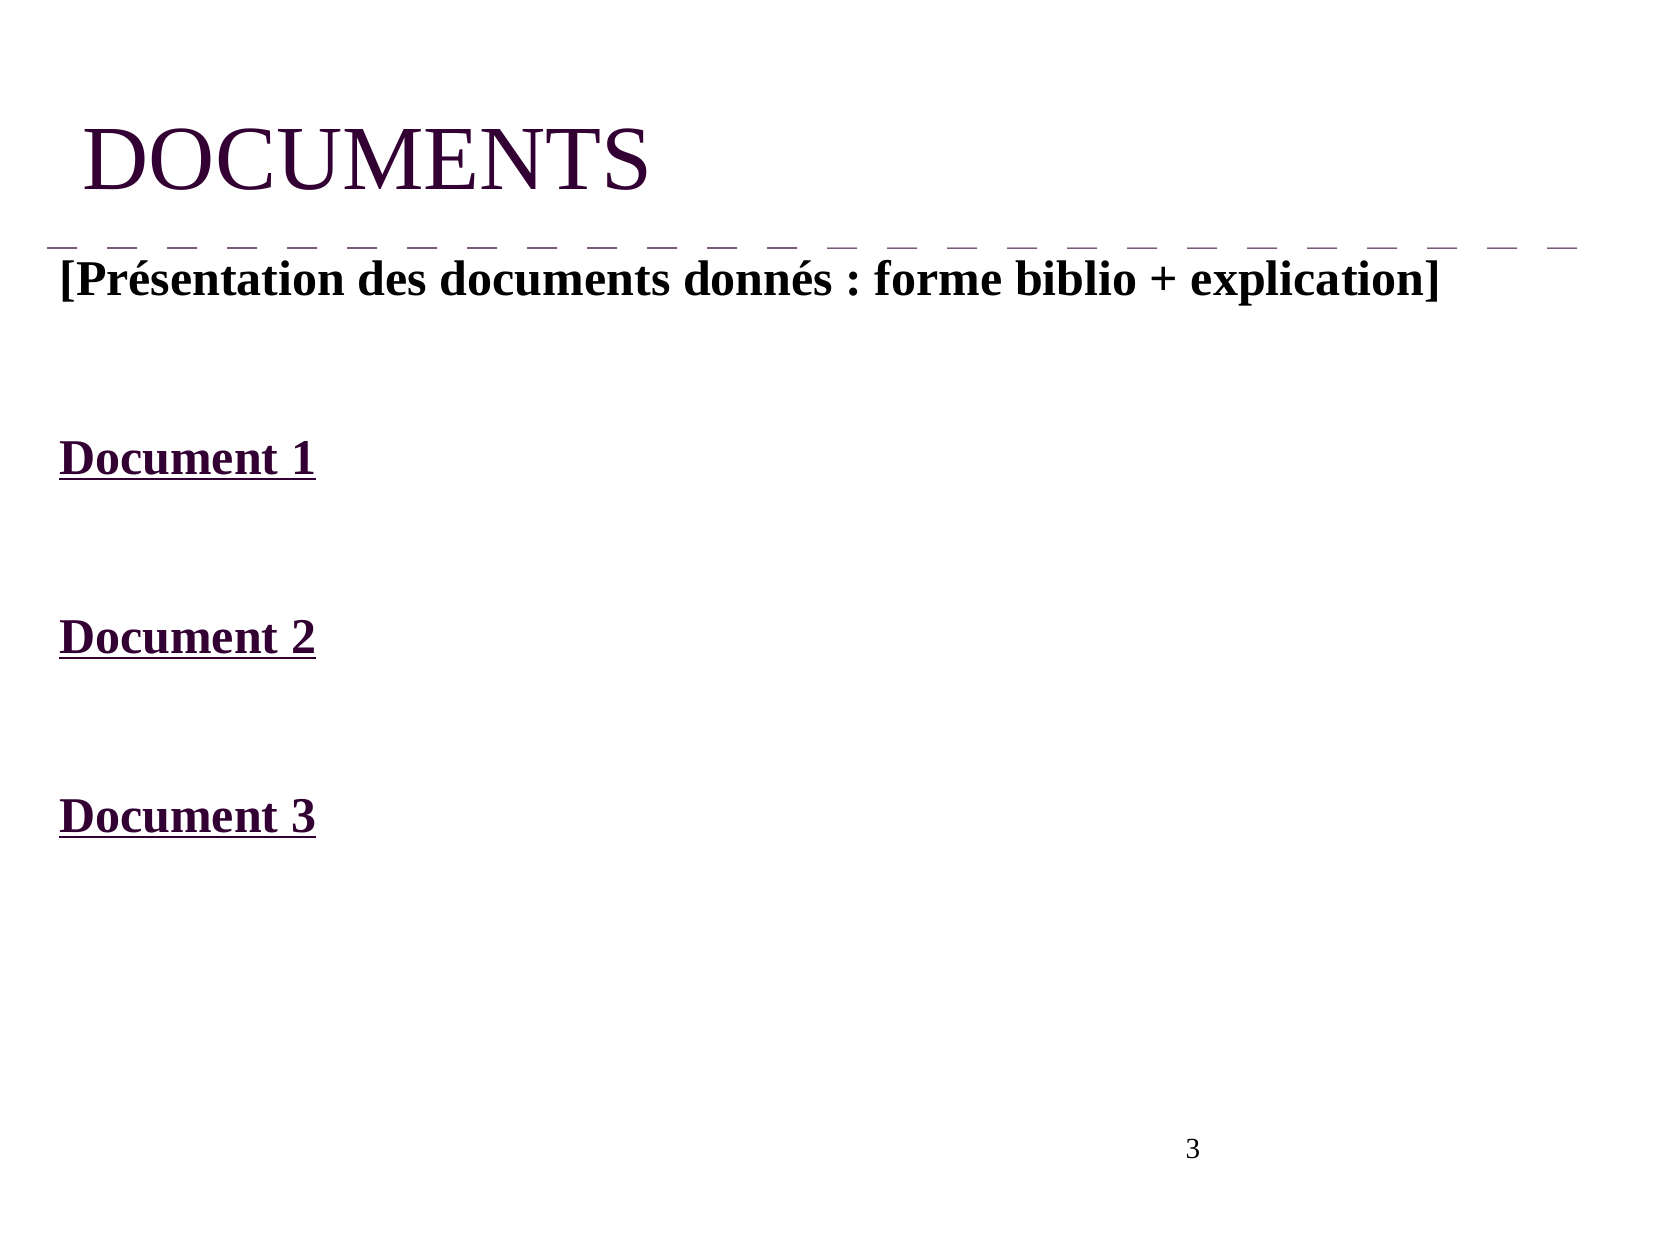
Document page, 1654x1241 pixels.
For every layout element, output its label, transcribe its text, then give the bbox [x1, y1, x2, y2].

text_box [1185, 1129, 1571, 1216]
title DOCUMENTS [82, 49, 1571, 257]
subtitle [Présentation des documents donnés : forme biblio + explication] Document 1 Document 2 Document 3 [59, 308, 1548, 780]
